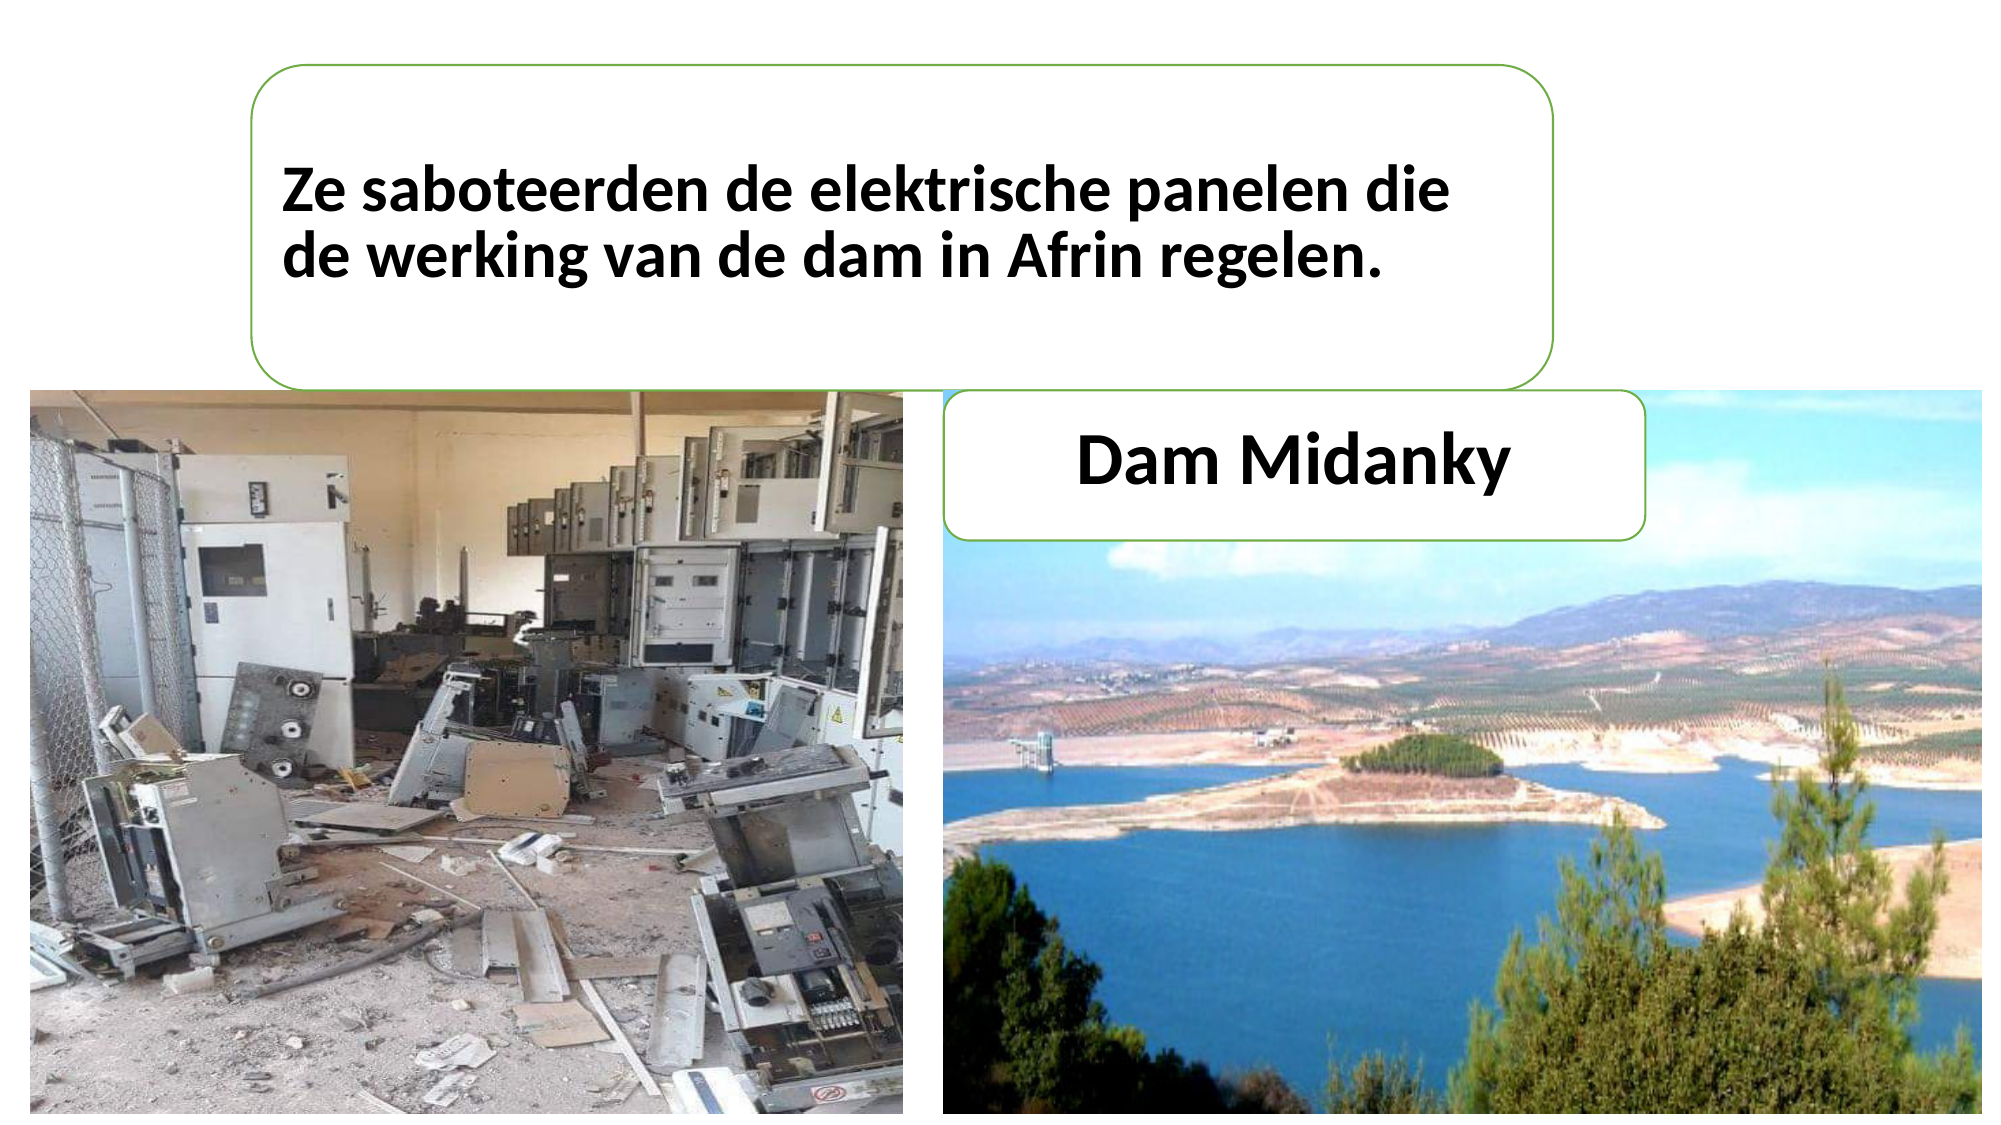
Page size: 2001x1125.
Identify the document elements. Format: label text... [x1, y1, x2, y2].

text_box Ze saboteerden de elektrische panelen die de werking van de dam in Afrin regelen. [251, 65, 1554, 391]
picture [943, 390, 1982, 1114]
picture [943, 390, 963, 411]
picture [30, 390, 903, 1114]
text_box Dam Midanky [943, 390, 1646, 541]
